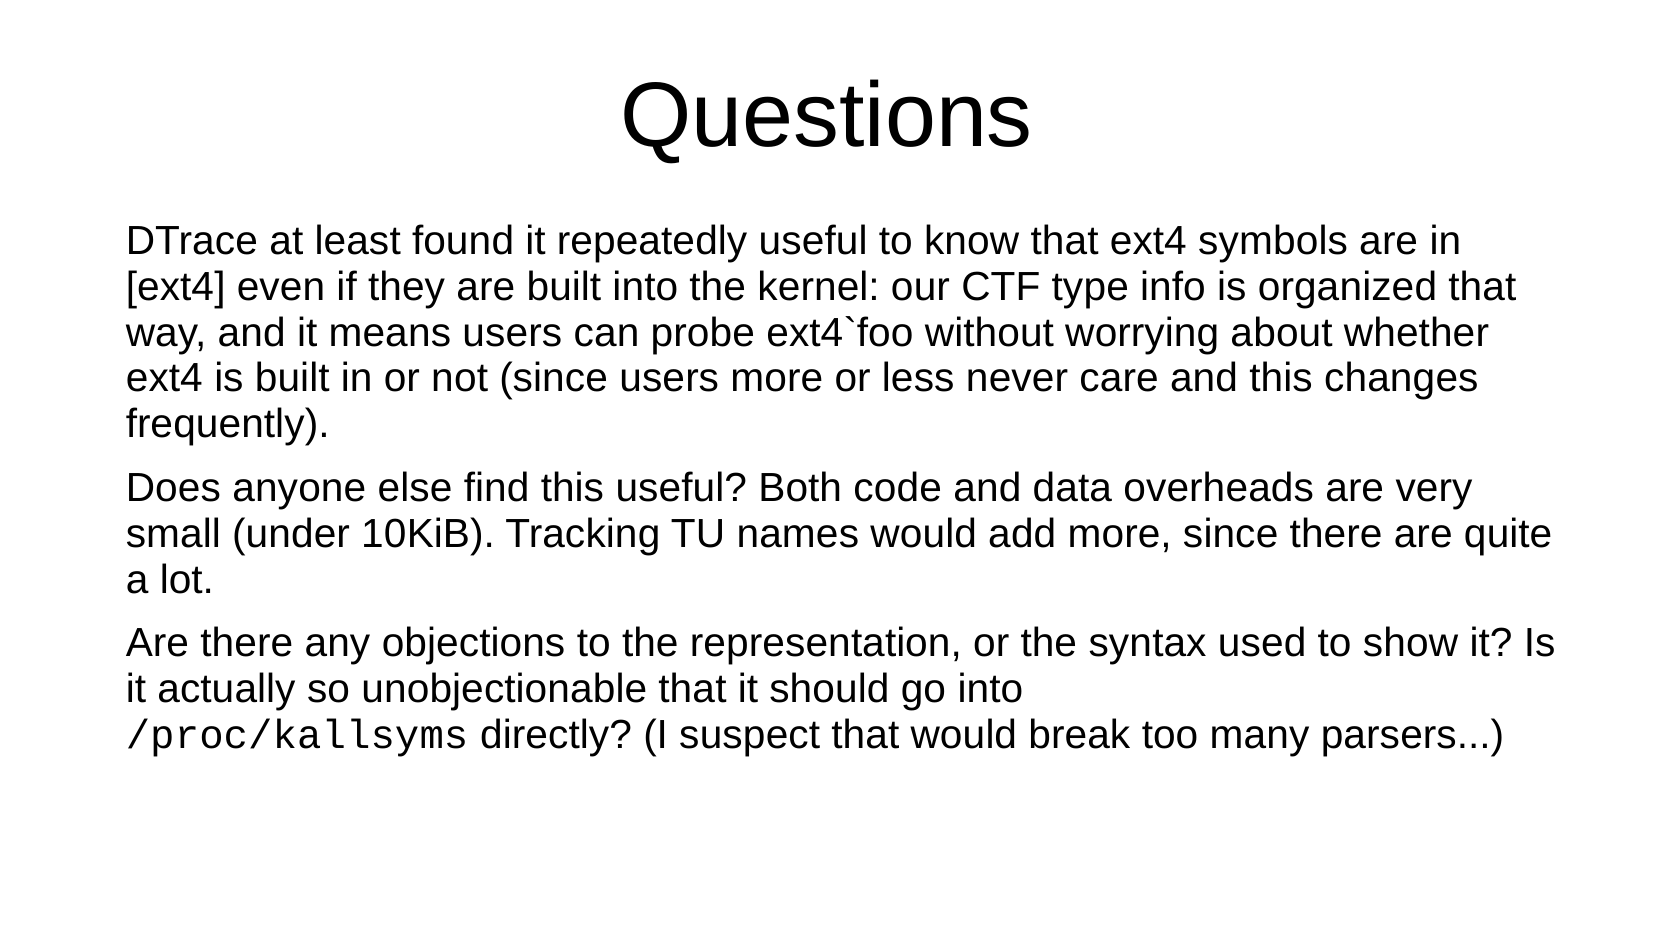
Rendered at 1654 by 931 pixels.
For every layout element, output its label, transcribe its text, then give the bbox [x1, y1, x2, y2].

title Questions [82, 37, 1571, 193]
list DTrace at least found it repeatedly useful to know that ext4 symbols are in [ext4] even if they are built into the kernel: our CTF type info is organized that way, and it means users can probe ext4`foo without worrying about whether ext4 is built in or not (since users more or less never care and this changes frequently). Does anyone else find this useful? Both code and data overheads are very small (under 10KiB). Tracking TU names would add more, since there are quite a lot. Are there any objections to the representation, or the syntax used to show it? Is it actually so unobjectionable that it should go into /proc/kallsyms directly? (I suspect that would break too many parsers...) [82, 217, 1571, 768]
